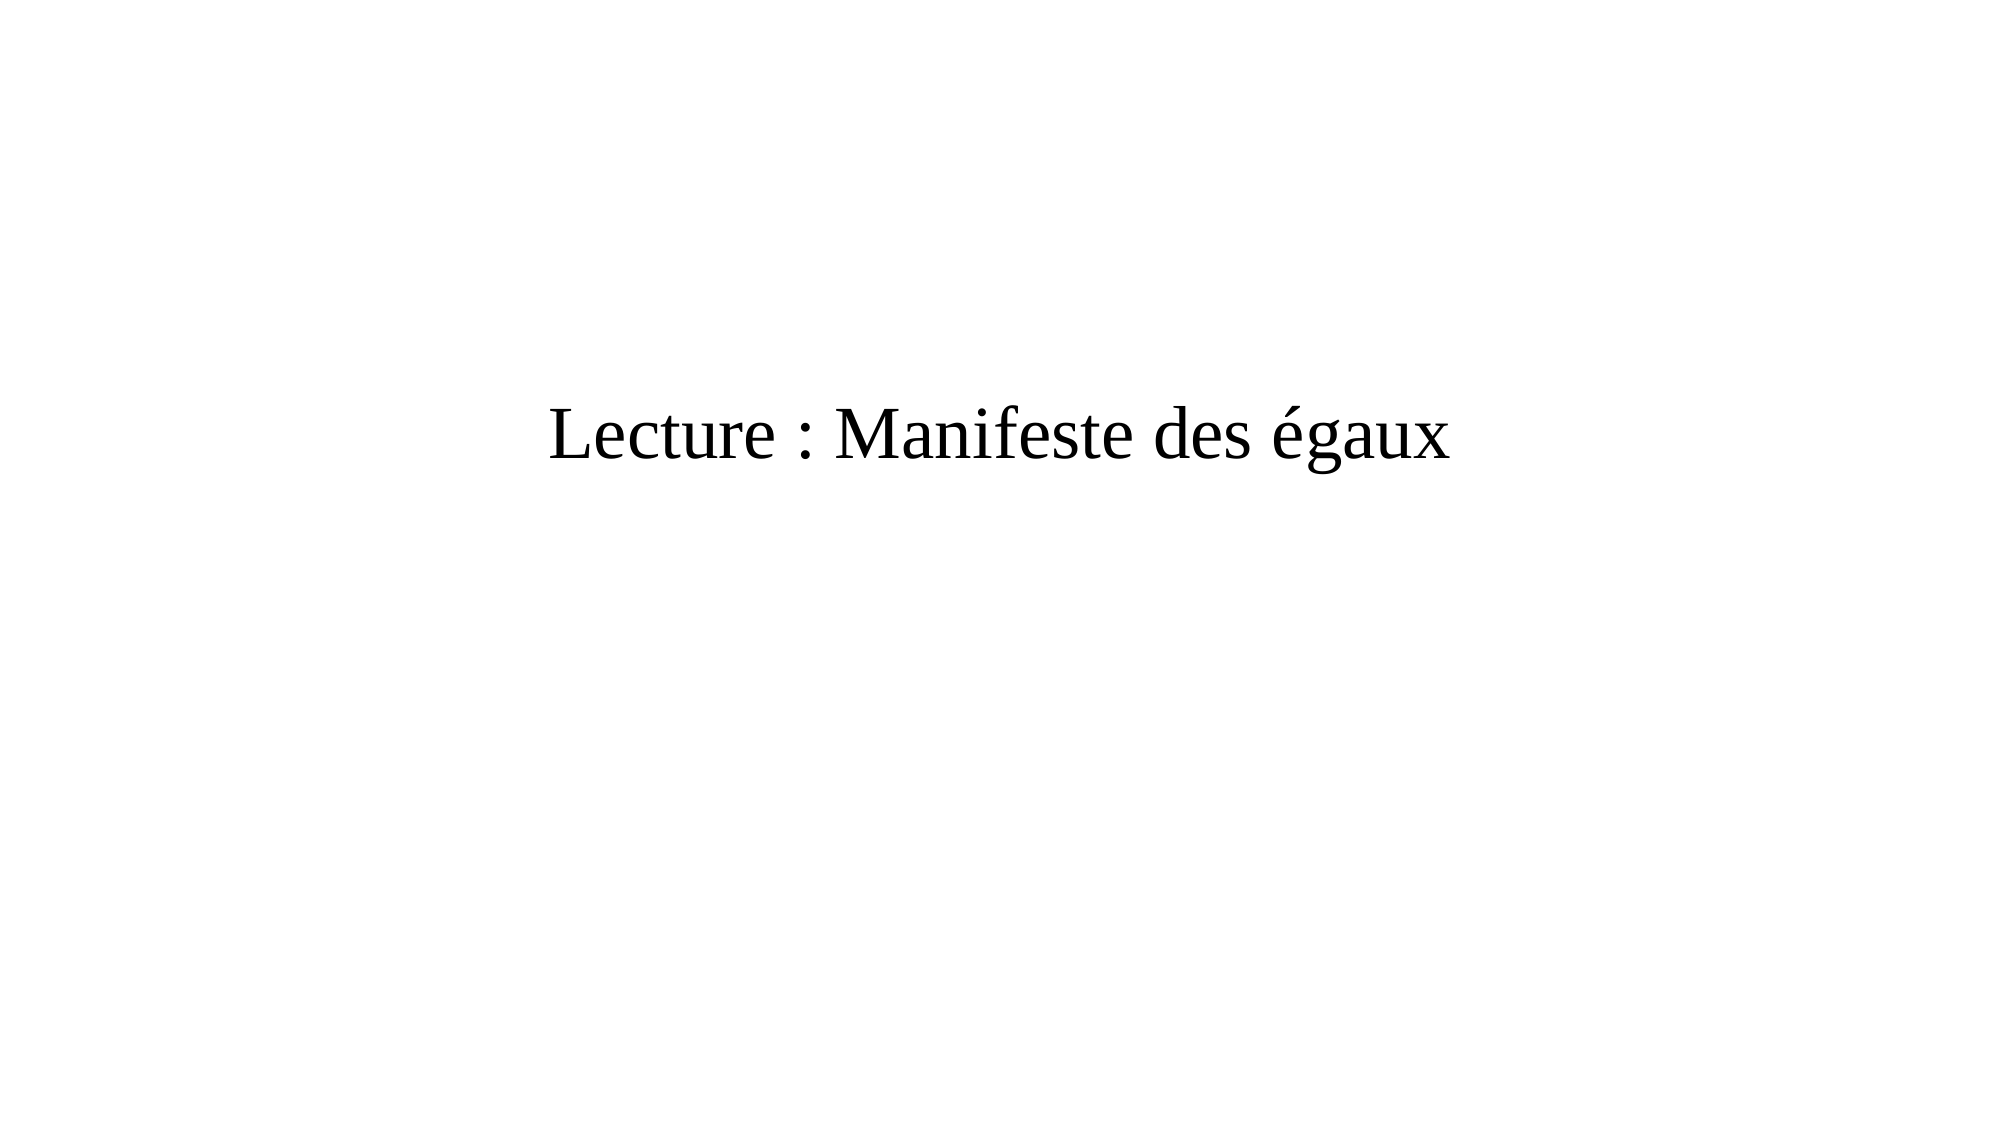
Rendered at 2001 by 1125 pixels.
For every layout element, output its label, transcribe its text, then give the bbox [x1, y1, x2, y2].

list Lecture : Manifeste des égaux [137, 385, 1863, 1014]
